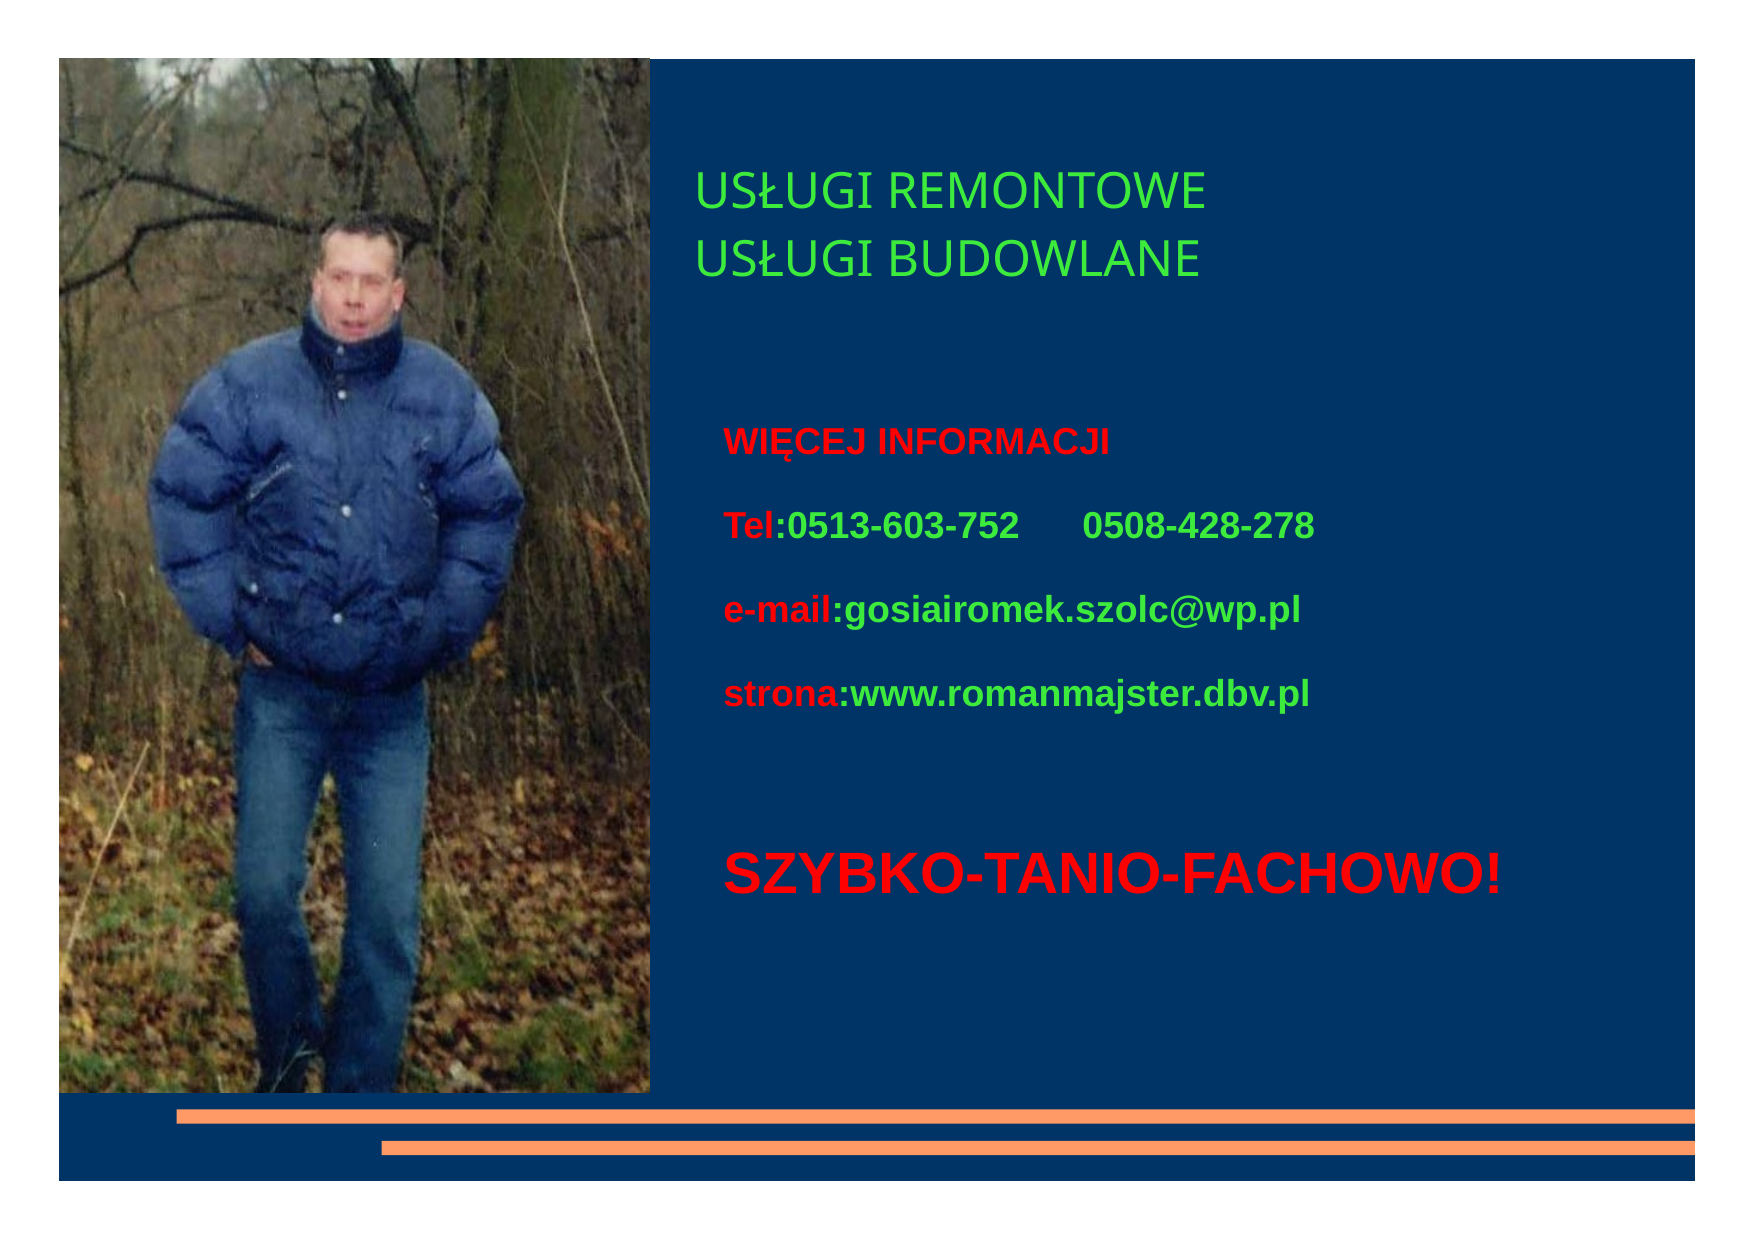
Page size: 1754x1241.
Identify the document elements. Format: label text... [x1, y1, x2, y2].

text_box WIĘCEJ INFORMACJI Tel:0513-603-752 0508-428-278 e-mail:gosiairomek.szolc@wp.pl strona:www.romanmajster.dbv.pl SZYBKO-TANIO-FACHOWO! [708, 413, 1520, 927]
picture [59, 58, 650, 1093]
text_box USŁUGI REMONTOWE USŁUGI BUDOWLANE [679, 147, 1307, 304]
